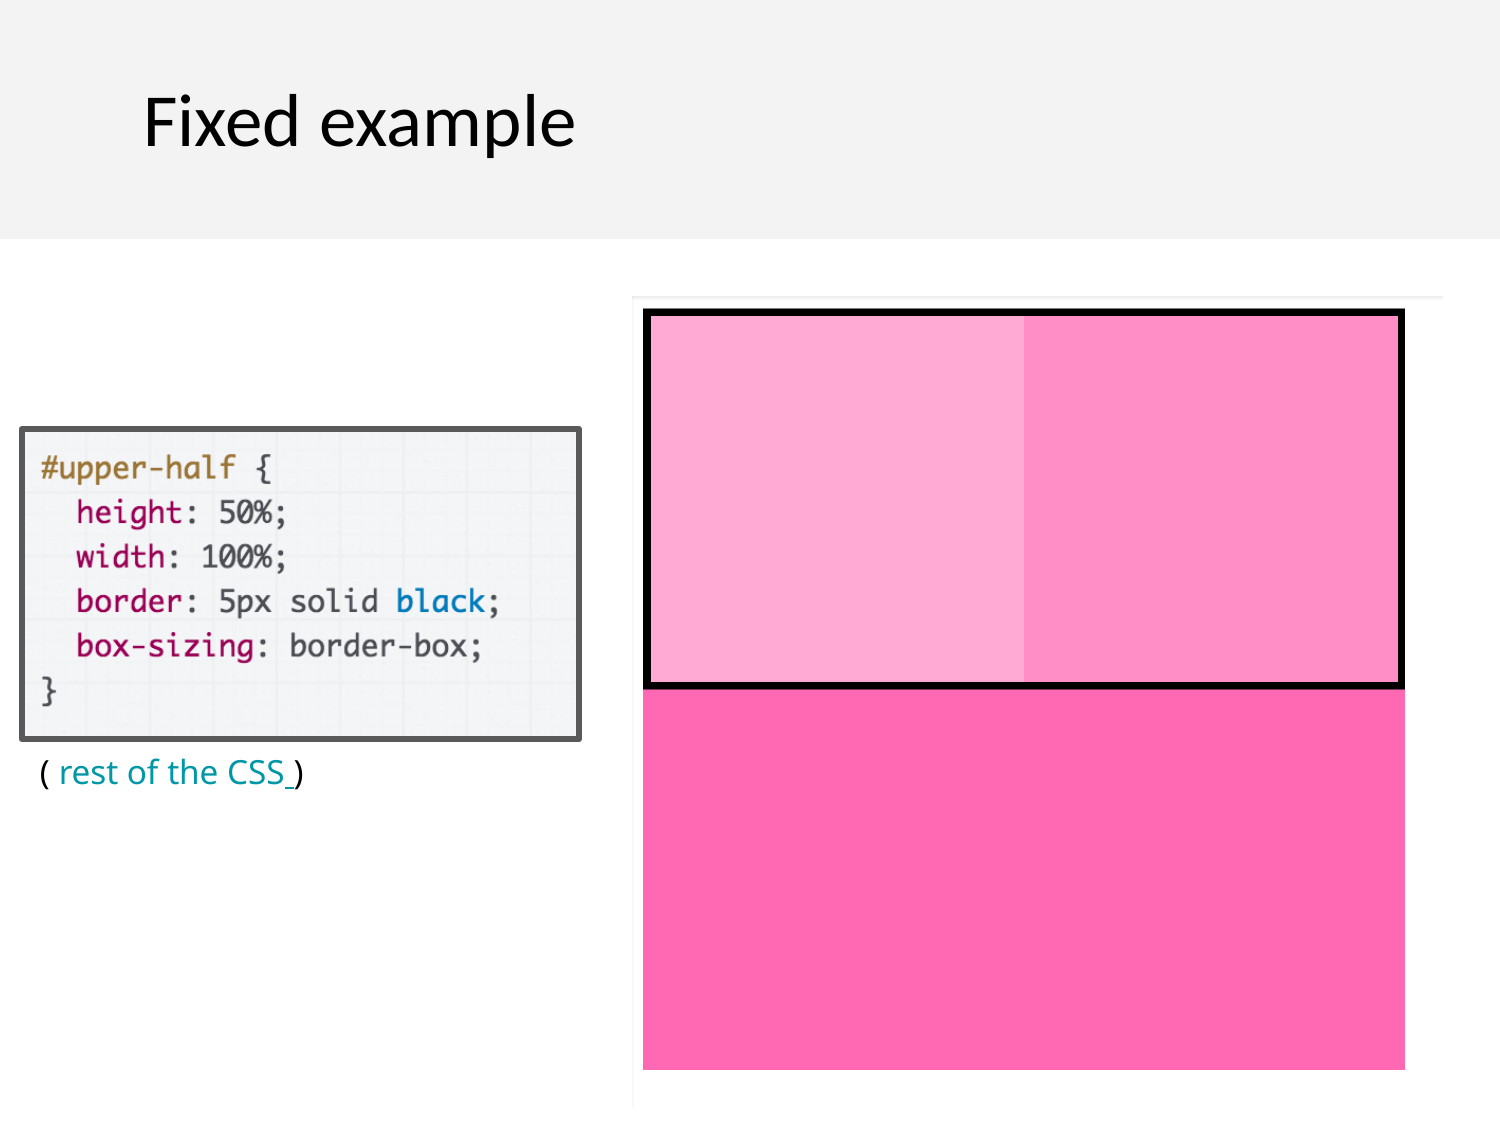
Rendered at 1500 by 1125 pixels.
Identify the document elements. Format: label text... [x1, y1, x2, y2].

title Fixed example [128, 56, 1372, 183]
picture [632, 296, 1443, 1108]
text_box ( rest of the CSS ) [24, 742, 402, 877]
picture [24, 432, 576, 737]
